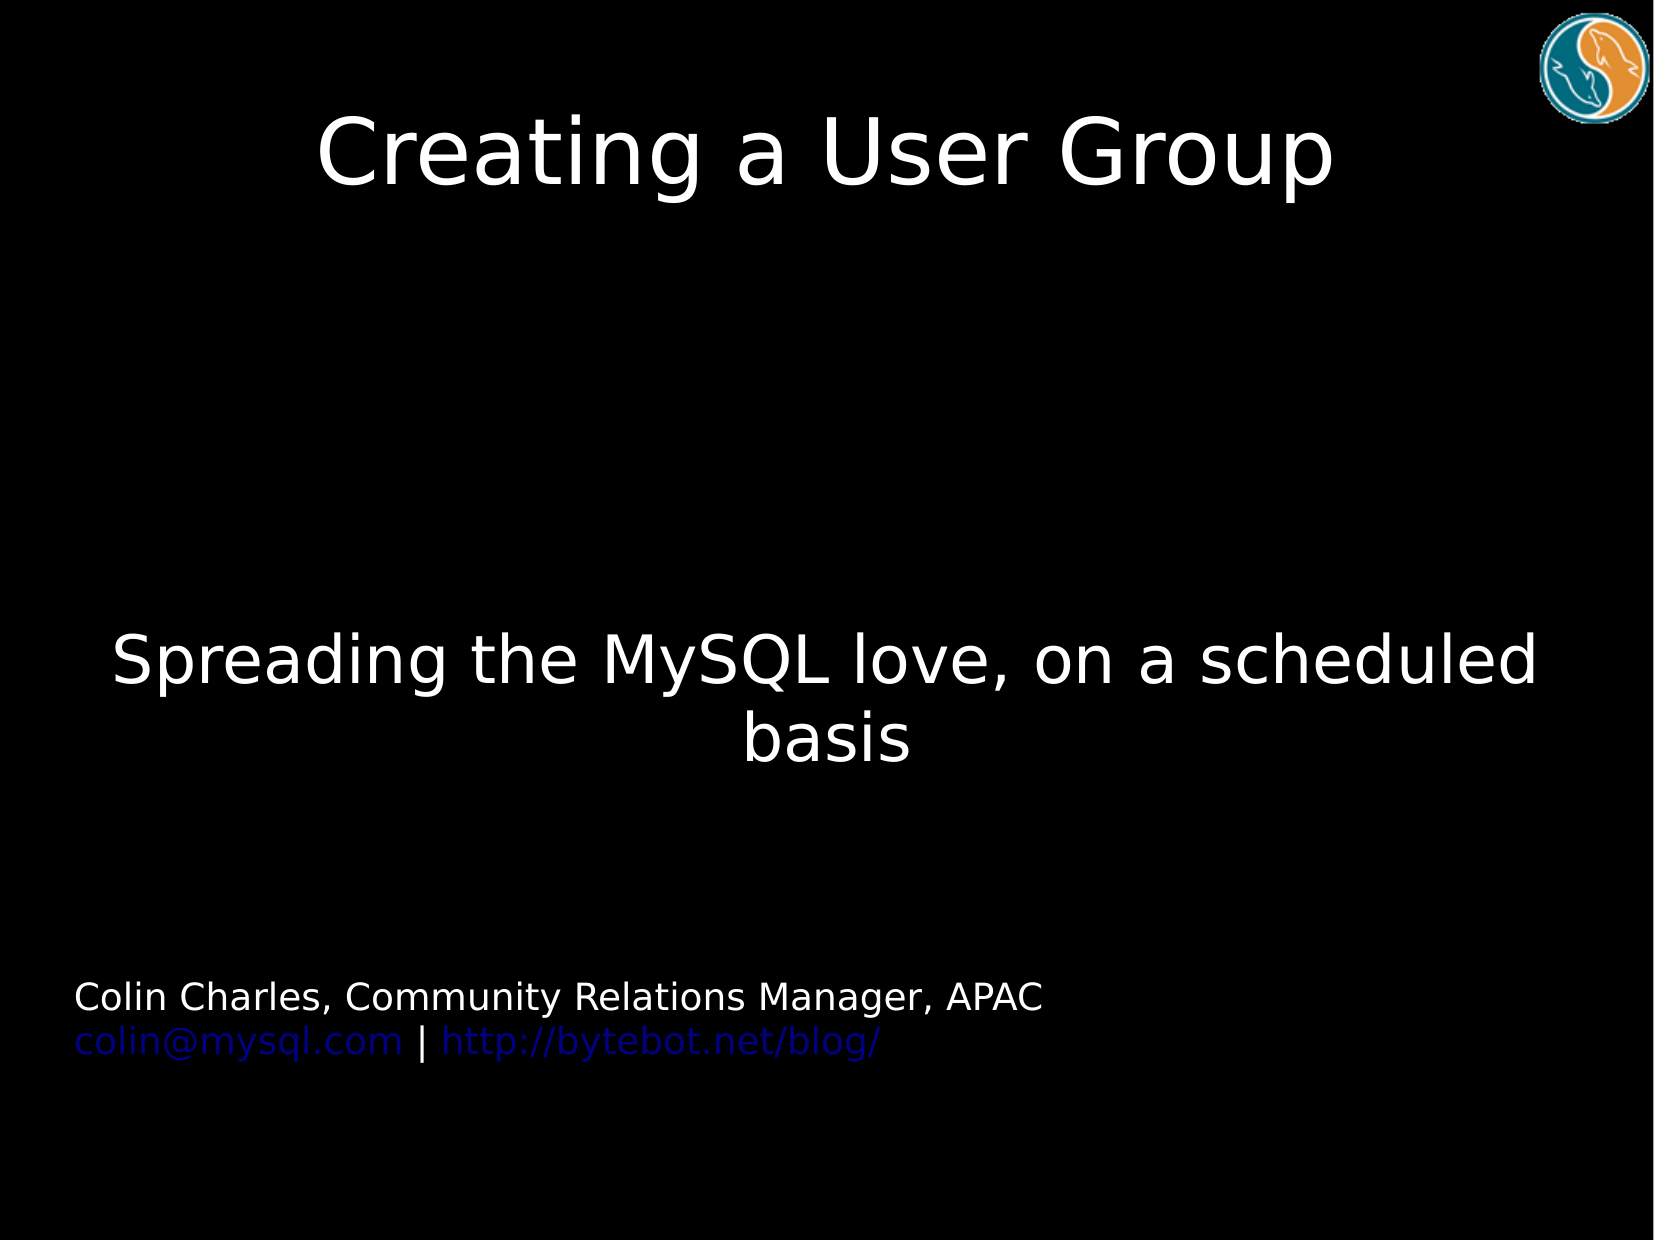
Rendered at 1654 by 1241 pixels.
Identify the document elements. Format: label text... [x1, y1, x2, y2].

text_box Colin Charles, Community Relations Manager, APAC colin@mysql.com | http://bytebot.net/blog/ [59, 968, 1039, 1071]
title Creating a User Group [82, 56, 1571, 250]
picture [1501, 4, 1654, 130]
subtitle Spreading the MySQL love, on a scheduled basis [82, 297, 1571, 1102]
